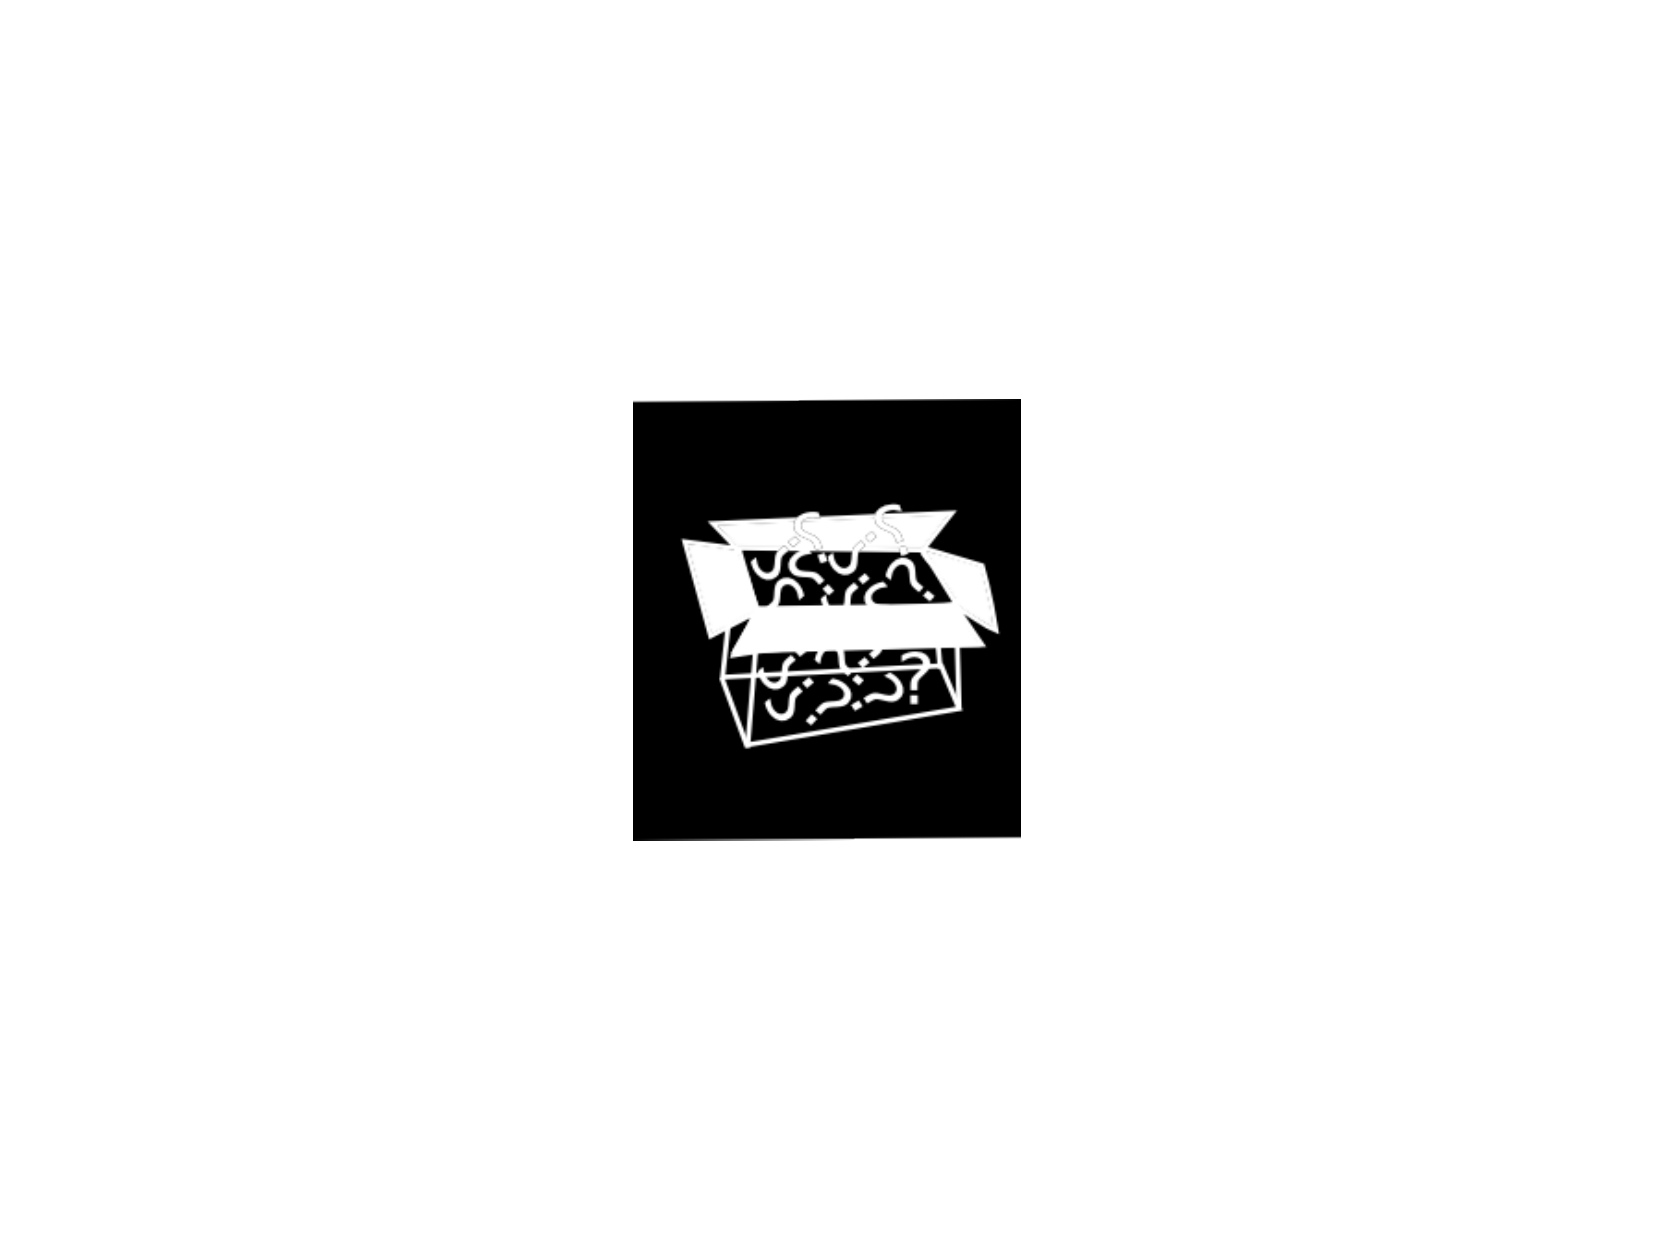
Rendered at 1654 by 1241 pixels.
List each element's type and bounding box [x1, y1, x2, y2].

picture [633, 399, 1021, 841]
